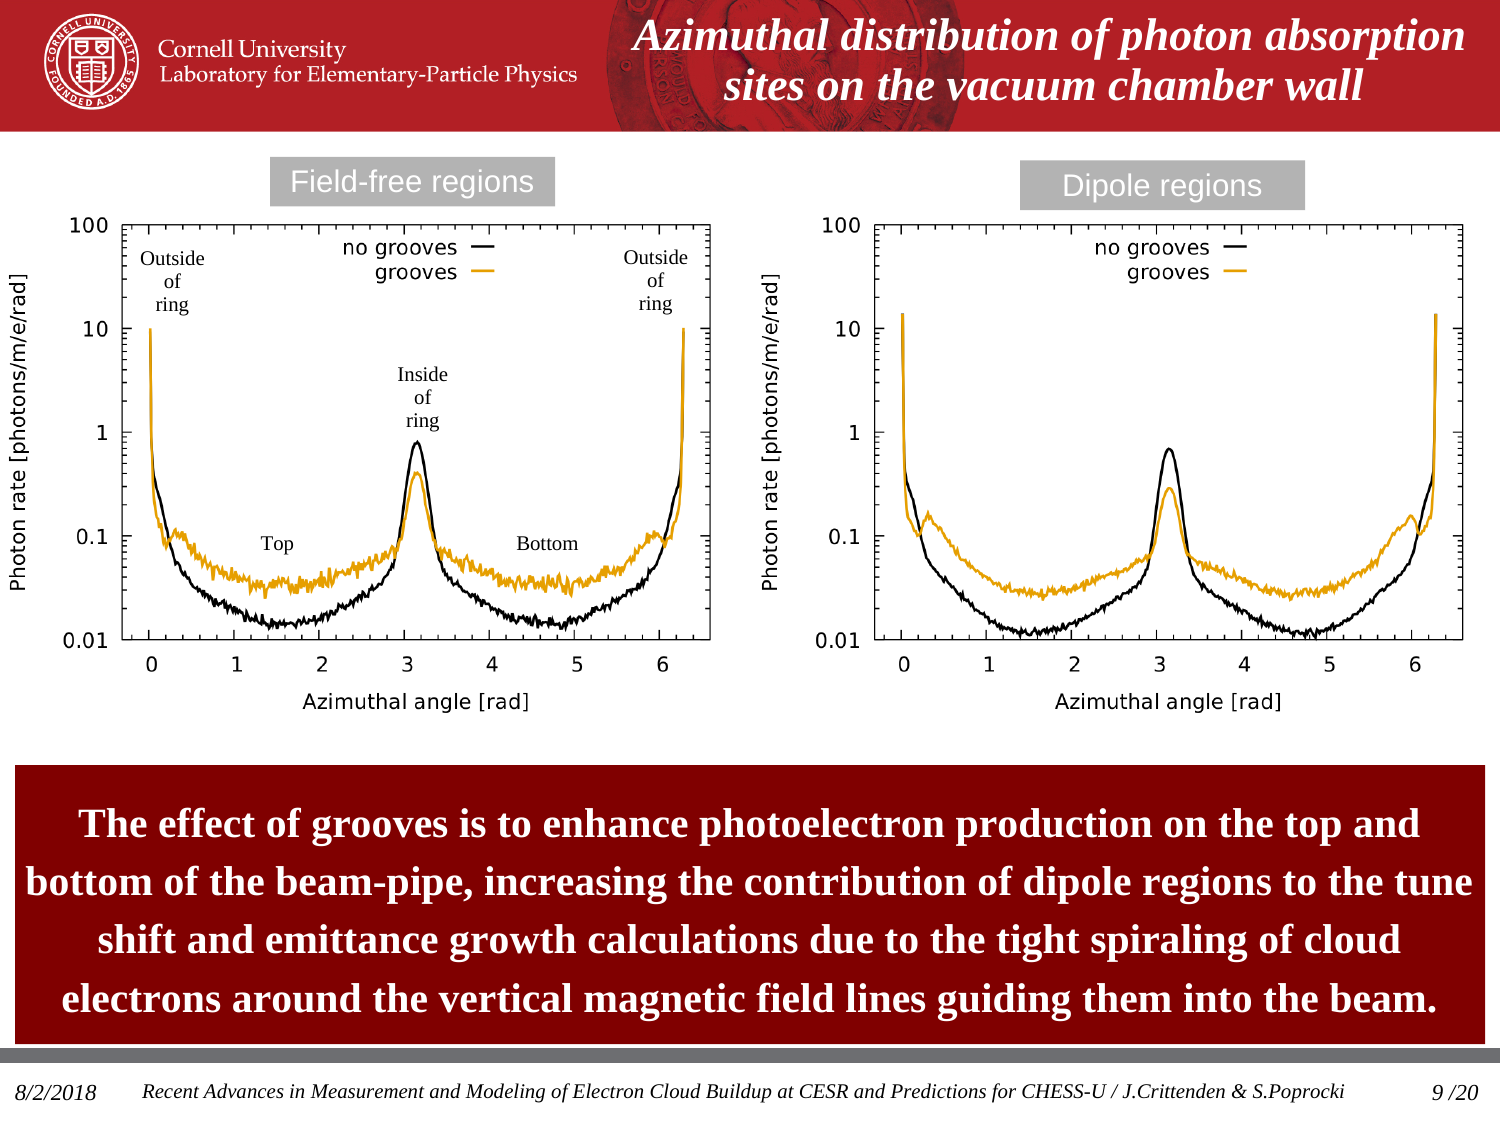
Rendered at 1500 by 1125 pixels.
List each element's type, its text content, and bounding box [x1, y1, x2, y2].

title Azimuthal distribution of photon absorption sites on the vacuum chamber wall [600, 0, 1500, 121]
picture [0, 0, 1500, 132]
text_box Dipole regions [1020, 160, 1306, 211]
text_box The effect of grooves is to enhance photoelectron production on the top and bottom of the beam-pipe, increasing the contribution of dipole regions to the tune shift and emittance growth calculations due to the tight spiraling of cloud electrons around the vertical magnetic field lines guiding them into the beam. [15, 765, 1486, 1045]
text_box Outside of ring [120, 239, 226, 330]
text_box Outside of ring [603, 238, 709, 329]
picture [0, 214, 1500, 716]
text_box Field-free regions [270, 156, 556, 207]
text_box Inside of ring [370, 355, 476, 446]
text_box Bottom [495, 525, 601, 571]
text_box Top [225, 525, 331, 571]
